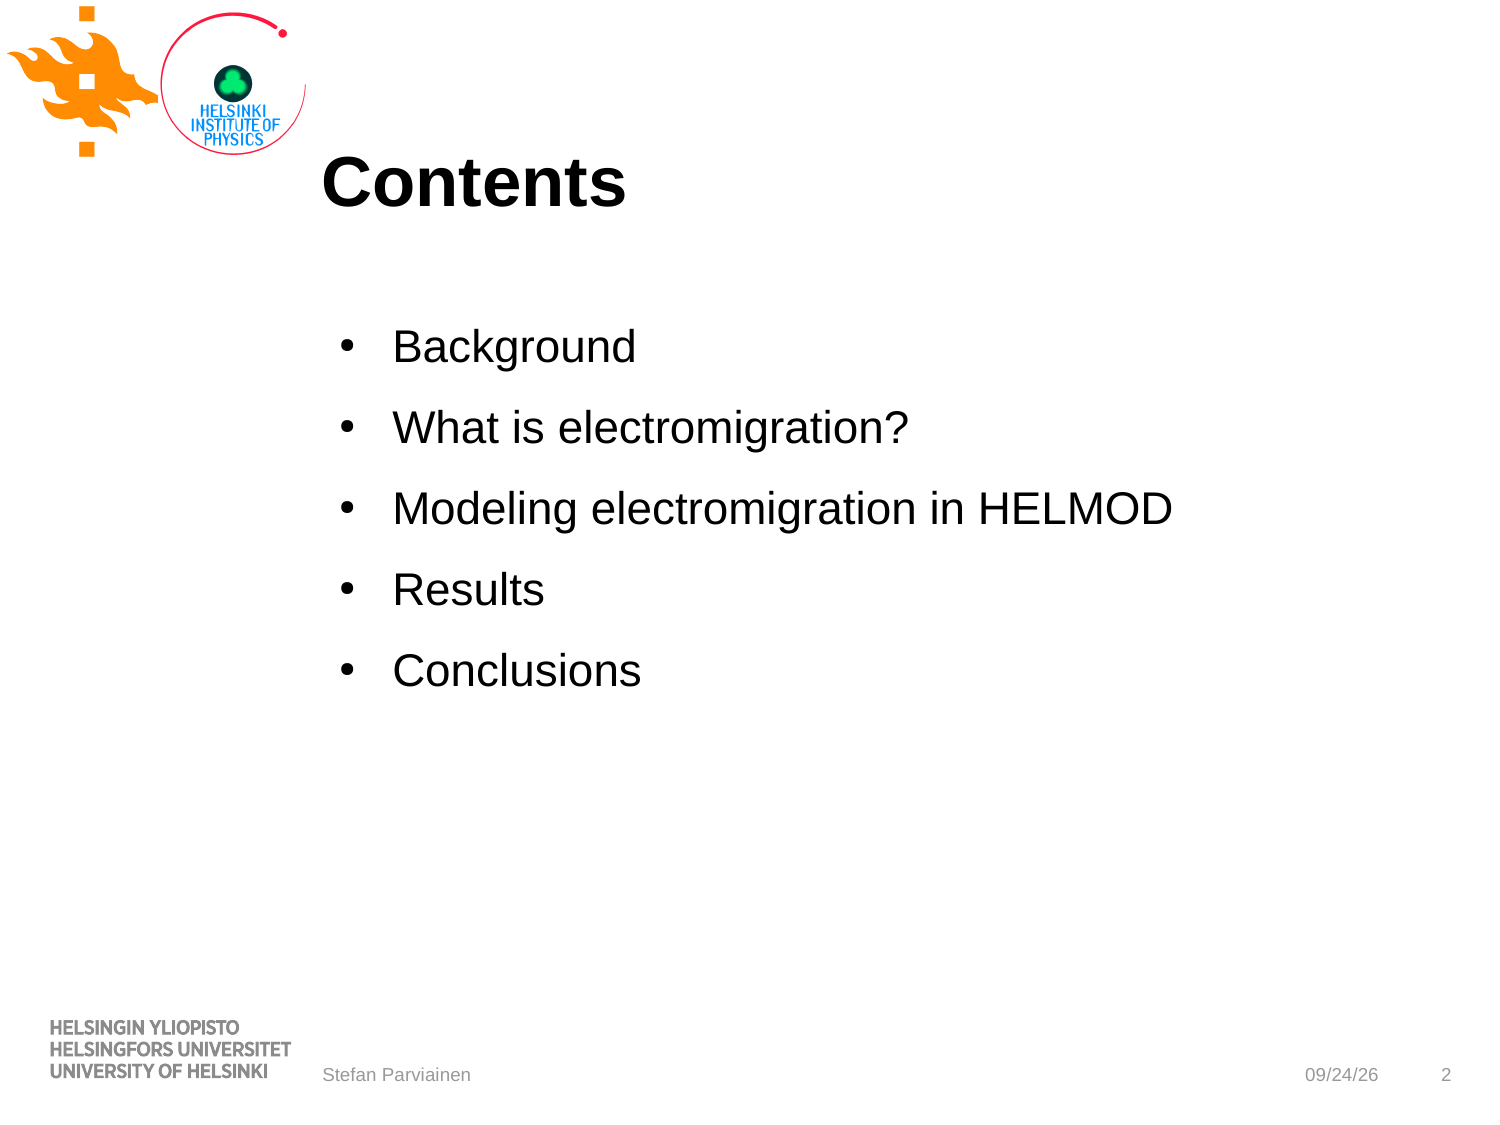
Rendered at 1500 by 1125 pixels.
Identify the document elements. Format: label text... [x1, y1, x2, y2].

picture [0, 0, 307, 171]
list Background What is electromigration? Modeling electromigration in HELMOD Results Conclusions [321, 321, 1447, 977]
picture [32, 1001, 309, 1096]
title Contents [321, 87, 1447, 276]
